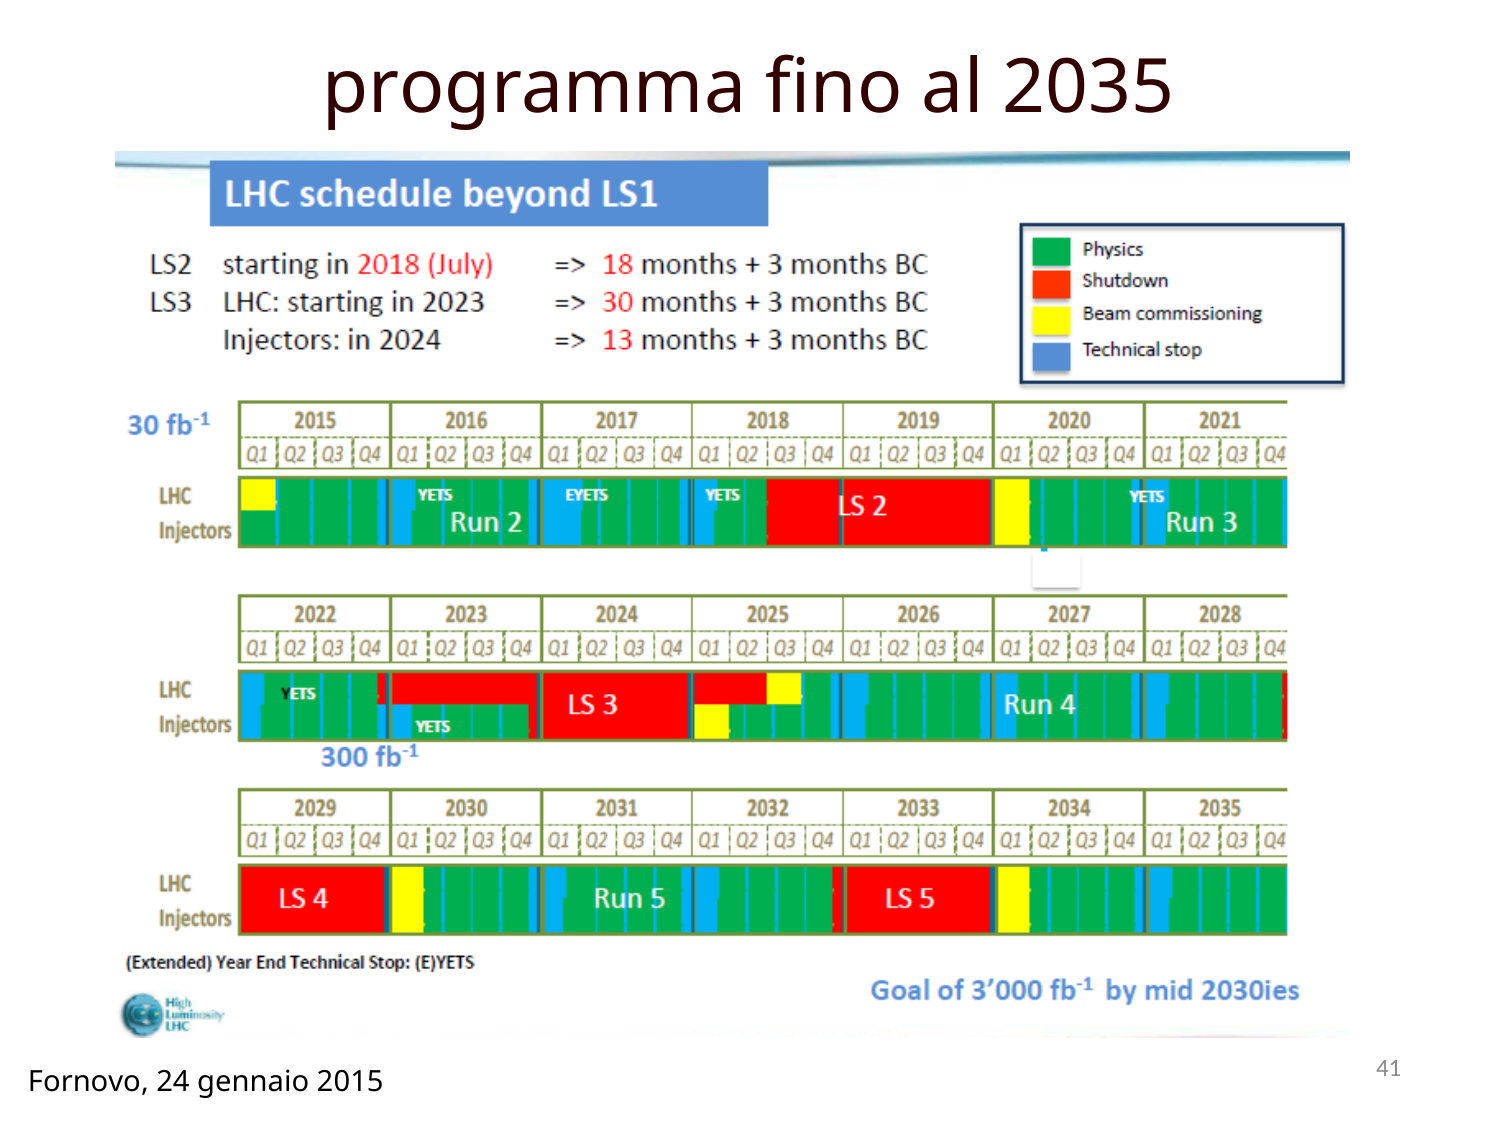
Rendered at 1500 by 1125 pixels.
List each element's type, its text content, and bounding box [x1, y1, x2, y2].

text_box <numero> [1074, 1042, 1417, 1095]
title programma fino al 2035 [74, 10, 1424, 124]
picture [115, 151, 1350, 1038]
